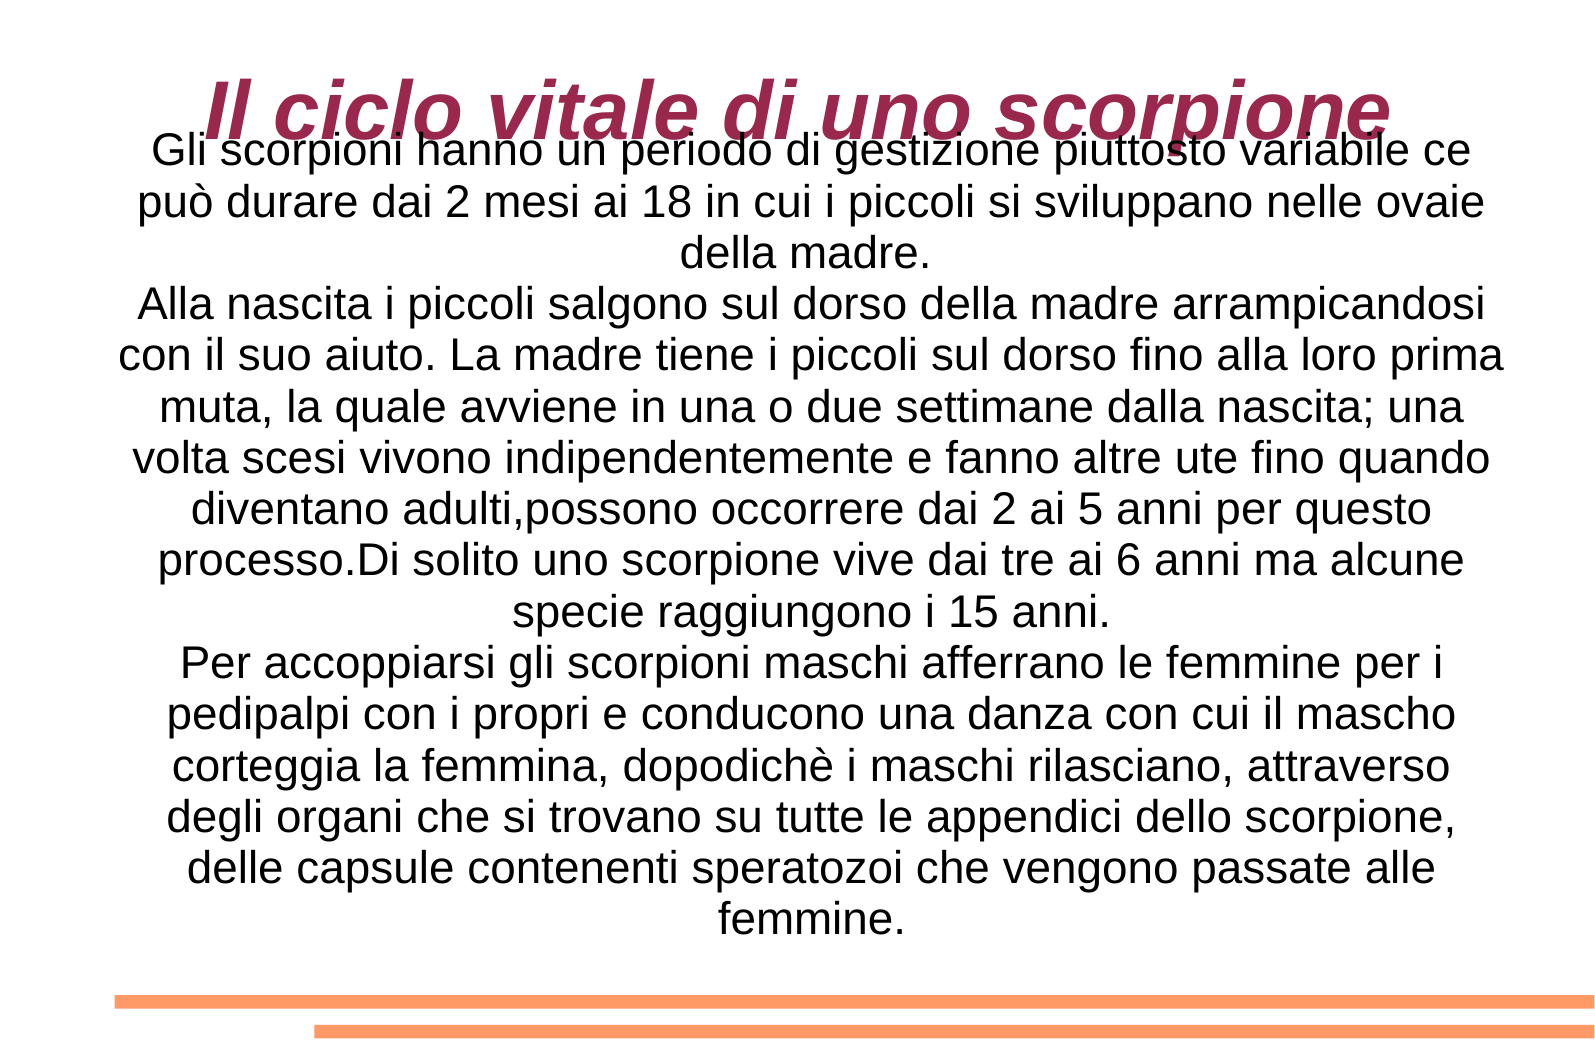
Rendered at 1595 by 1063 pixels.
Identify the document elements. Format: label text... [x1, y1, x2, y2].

subtitle Gli scorpioni hanno un periodo di gestizione piuttosto variabile ce può durare dai 2 mesi ai 18 in cui i piccoli si sviluppano nelle ovaie della madre. Alla nascita i piccoli salgono sul dorso della madre arrampicandosi con il suo aiuto. La madre tiene i piccoli sul dorso fino alla loro prima muta, la quale avviene in una o due settimane dalla nascita; una volta scesi vivono indipendentemente e fanno altre ute fino quando diventano adulti,possono occorrere dai 2 ai 5 anni per questo processo.Di solito uno scorpione vive dai tre ai 6 anni ma alcune specie raggiungono i 15 anni. Per accoppiarsi gli scorpioni maschi afferrano le femmine per i pedipalpi con i propri e conducono una danza con cui il mascho corteggia la femmina, dopodichè i maschi rilasciano, attraverso degli organi che si trovano su tutte le appendici dello scorpione, delle capsule contenenti speratozoi che vengono passate alle femmine. [118, 151, 1506, 918]
title Il ciclo vitale di uno scorpione [118, 29, 1480, 151]
